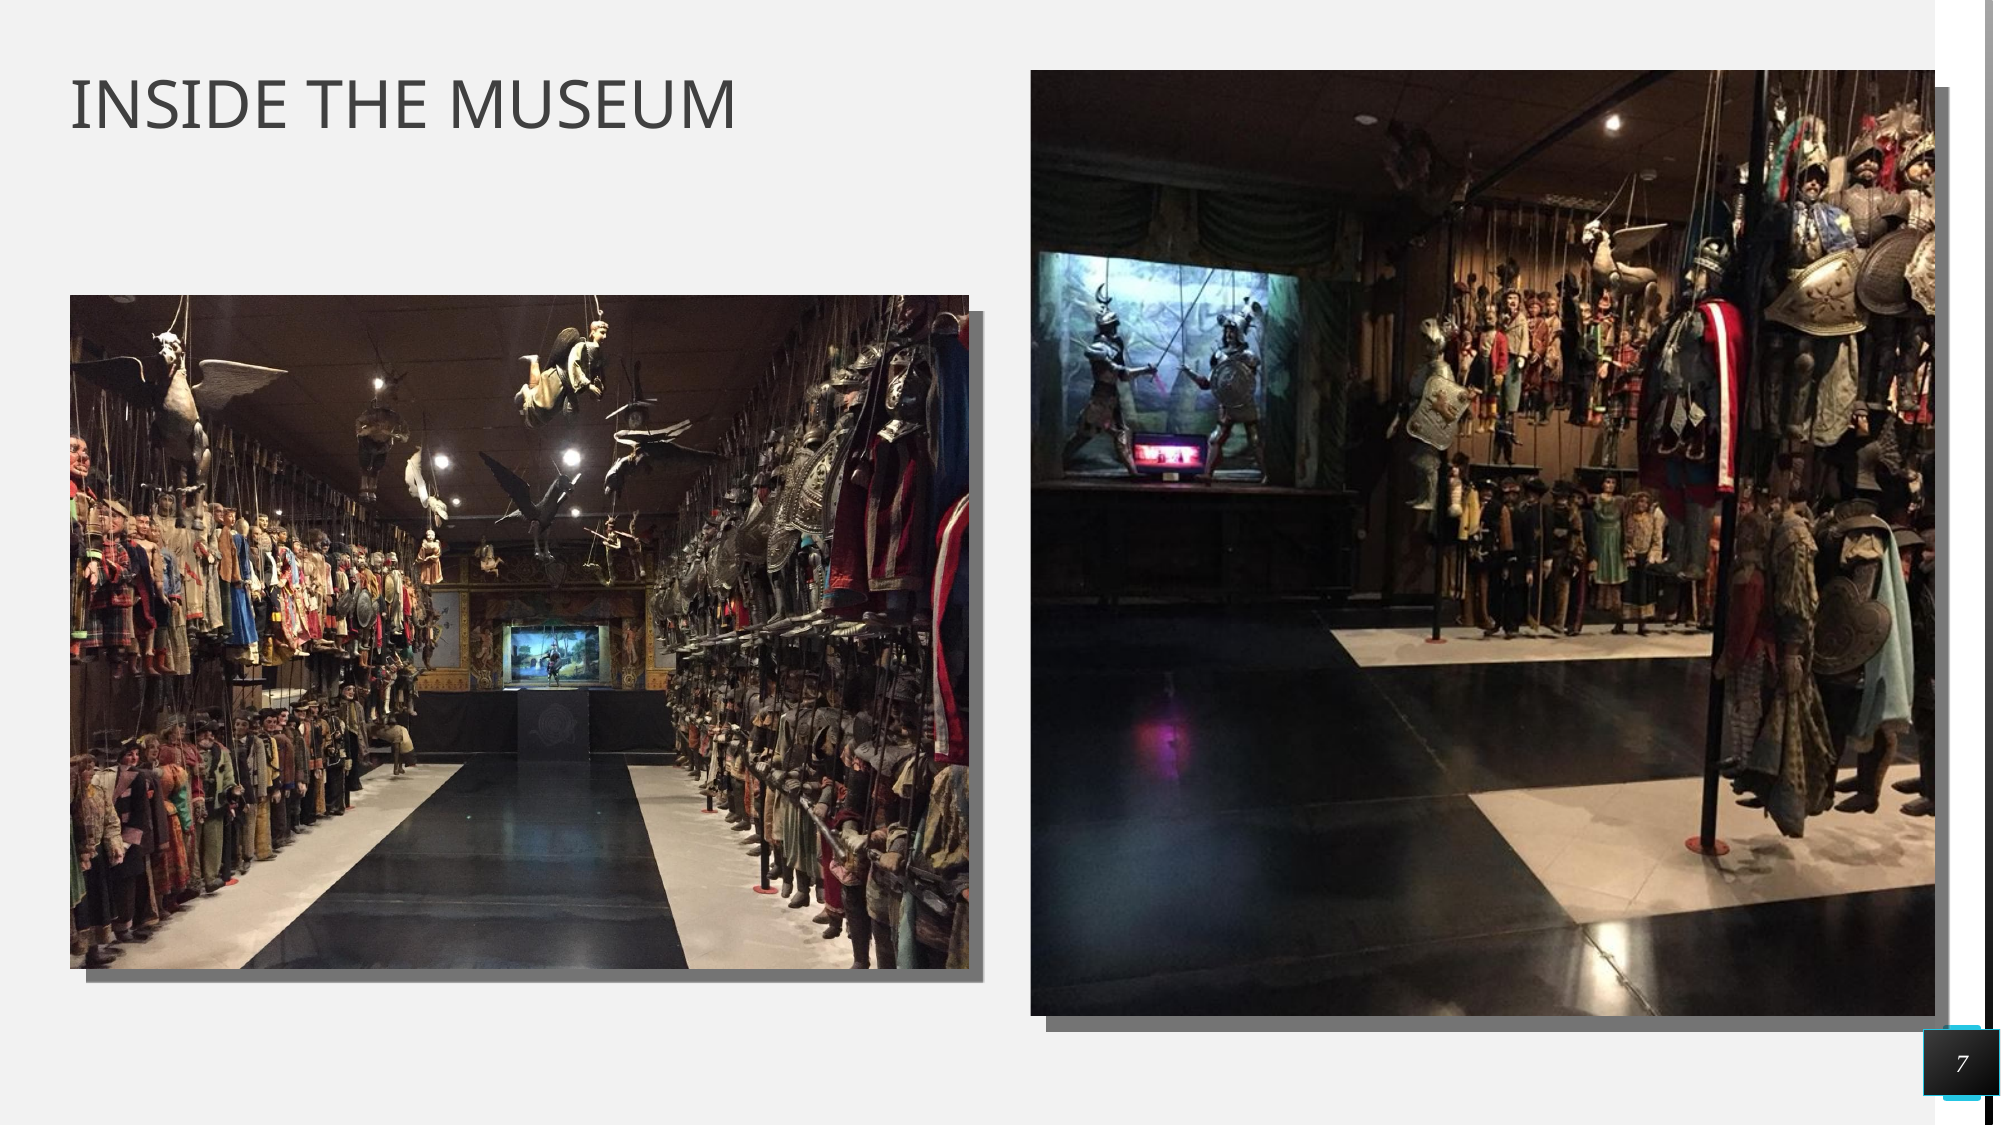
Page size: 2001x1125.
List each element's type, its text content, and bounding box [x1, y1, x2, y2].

title INSIDE THE MUSEUM [70, 70, 969, 142]
picture [1030, 70, 1935, 1016]
text_box [1923, 1029, 2000, 1096]
picture [70, 295, 969, 969]
